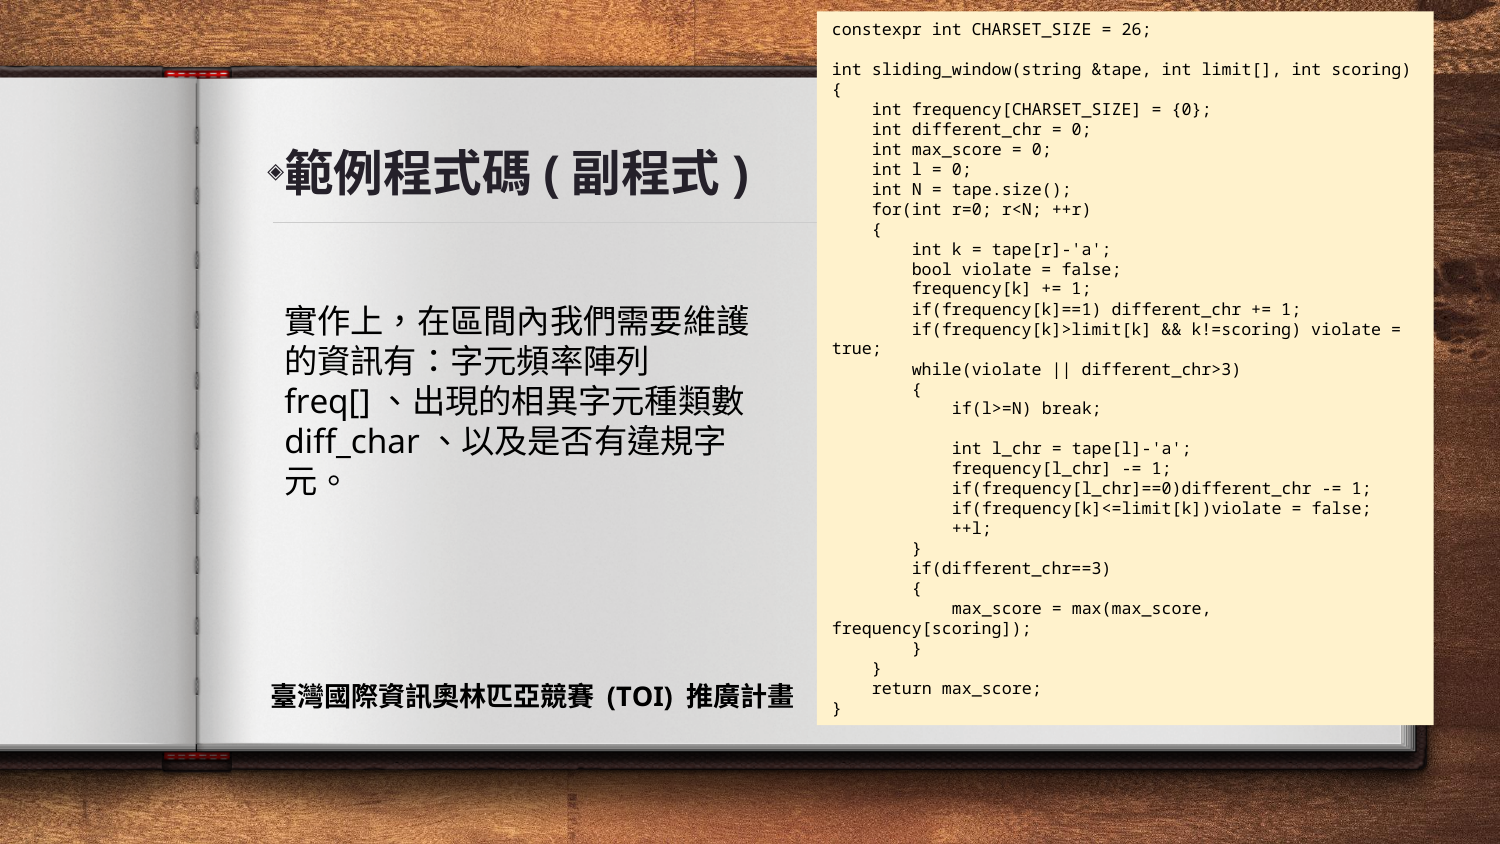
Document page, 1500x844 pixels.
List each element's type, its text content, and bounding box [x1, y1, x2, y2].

list 範例程式碼(副程式) [252, 126, 816, 216]
text_box 實作上，在區間內我們需要維護的資訊有：字元頻率陣列freq[]、出現的相異字元種類數diff_char、以及是否有違規字元。 [269, 293, 775, 470]
text_box [1295, 726, 1386, 737]
text_box constexpr int CHARSET_SIZE = 26; int sliding_window(string &tape, int limit[], int scoring) { int frequency[CHARSET_SIZE] = {0}; int different_chr = 0; int max_score = 0; int l = 0; int N = tape.size(); for(int r=0; r<N; ++r) { int k = tape[r]-'a'; bool violate = false; frequency[k] += 1; if(frequency[k]==1) different_chr += 1; if(frequency[k]>limit[k] && k!=scoring) violate = true; while(violate || different_chr>3) { if(l>=N) break; int l_chr = tape[l]-'a'; frequency[l_chr] -= 1; if(frequency[l_chr]==0)different_chr -= 1; if(frequency[k]<=limit[k])violate = false; ++l; } if(different_chr==3) { max_score = max(max_score, frequency[scoring]); } } return max_score; } [816, 11, 1434, 694]
